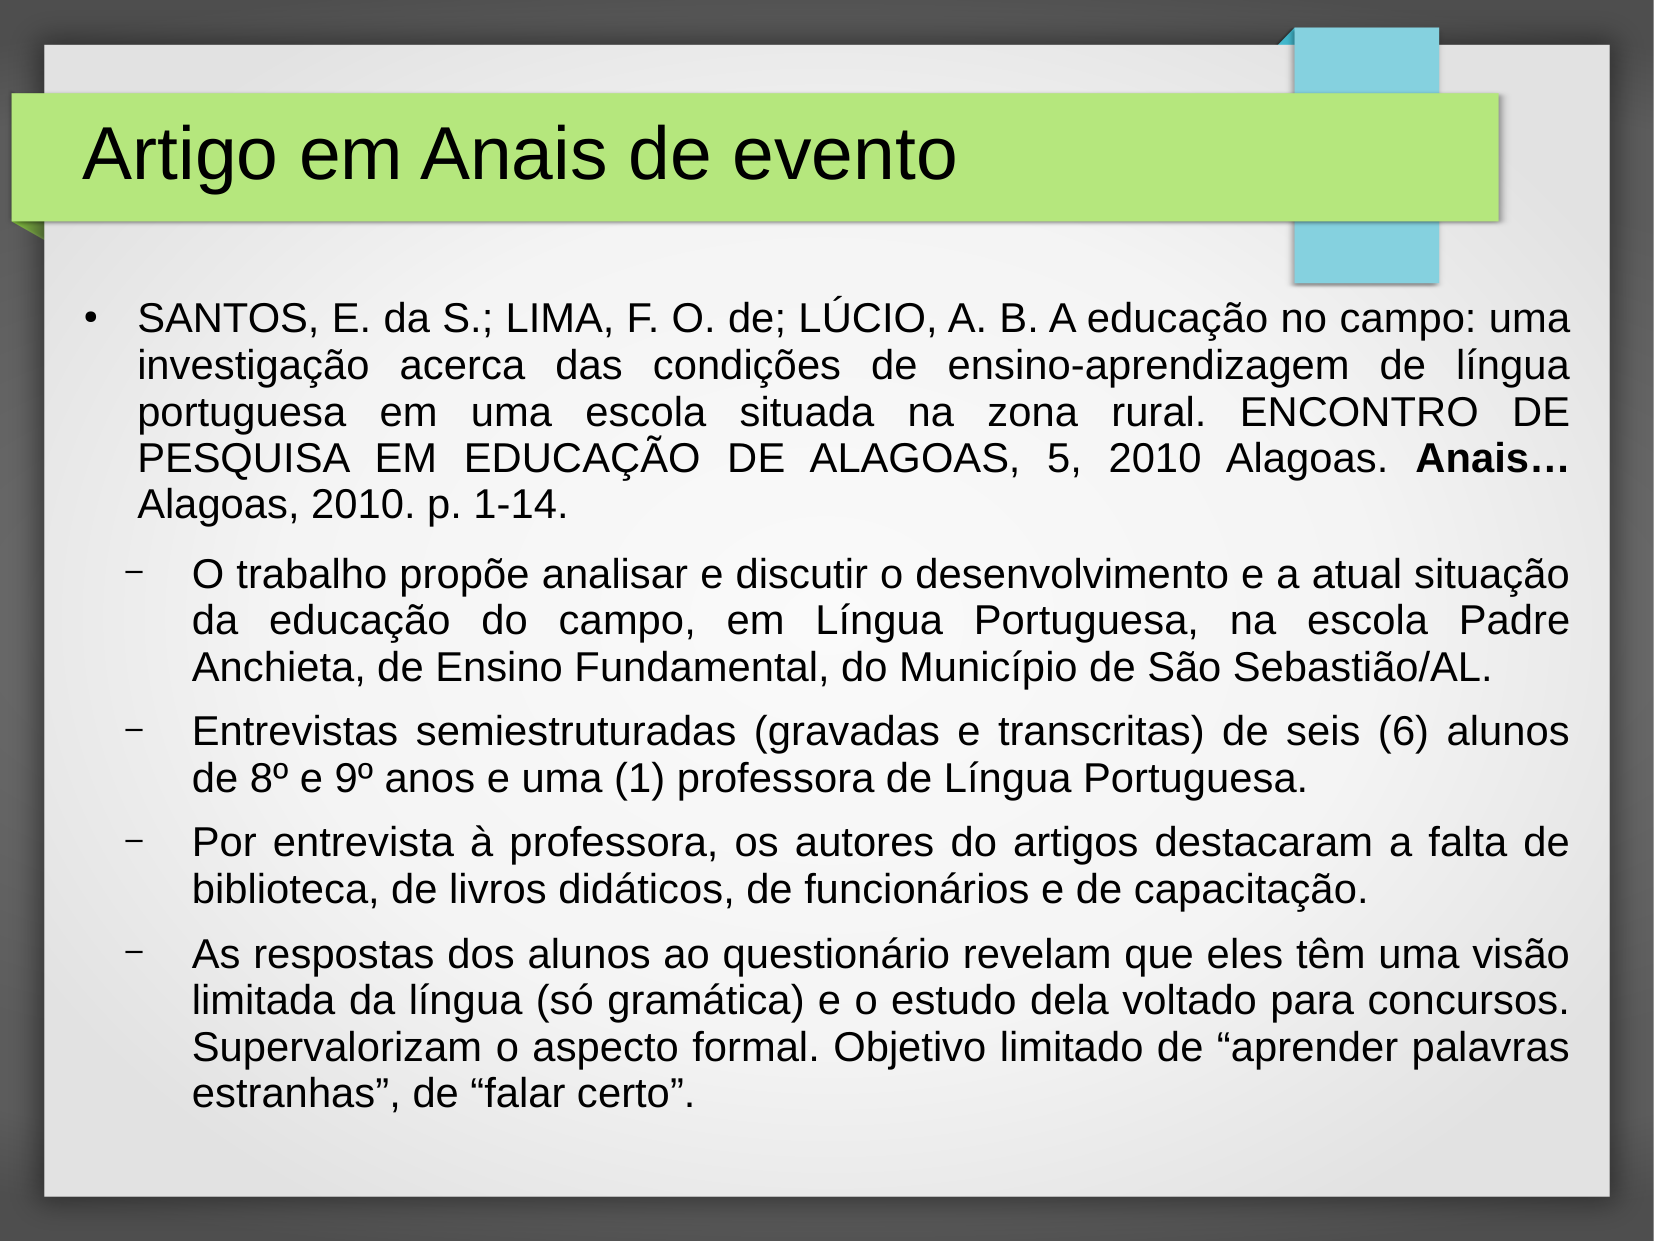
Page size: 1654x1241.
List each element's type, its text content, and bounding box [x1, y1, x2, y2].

title Artigo em Anais de evento [82, 94, 1264, 213]
list SANTOS, E. da S.; LIMA, F. O. de; LÚCIO, A. B. A educação no campo: uma investigação acerca das condições de ensino-aprendizagem de língua portuguesa em uma escola situada na zona rural. ENCONTRO DE PESQUISA EM EDUCAÇÃO DE ALAGOAS, 5, 2010 Alagoas. Anais… Alagoas, 2010. p. 1-14. O trabalho propõe analisar e discutir o desenvolvimento e a atual situação da educação do campo, em Língua Portuguesa, na escola Padre Anchieta, de Ensino Fundamental, do Município de São Sebastião/AL. Entrevistas semiestruturadas (gravadas e transcritas) de seis (6) alunos de 8º e 9º anos e uma (1) professora de Língua Portuguesa. Por entrevista à professora, os autores do artigos destacaram a falta de biblioteca, de livros didáticos, de funcionários e de capacitação. As respostas dos alunos ao questionário revelam que eles têm uma visão limitada da língua (só gramática) e o estudo dela voltado para concursos. Supervalorizam o aspecto formal. Objetivo limitado de “aprender palavras estranhas”, de “falar certo”. [82, 295, 1571, 1170]
picture [0, 0, 1654, 1241]
